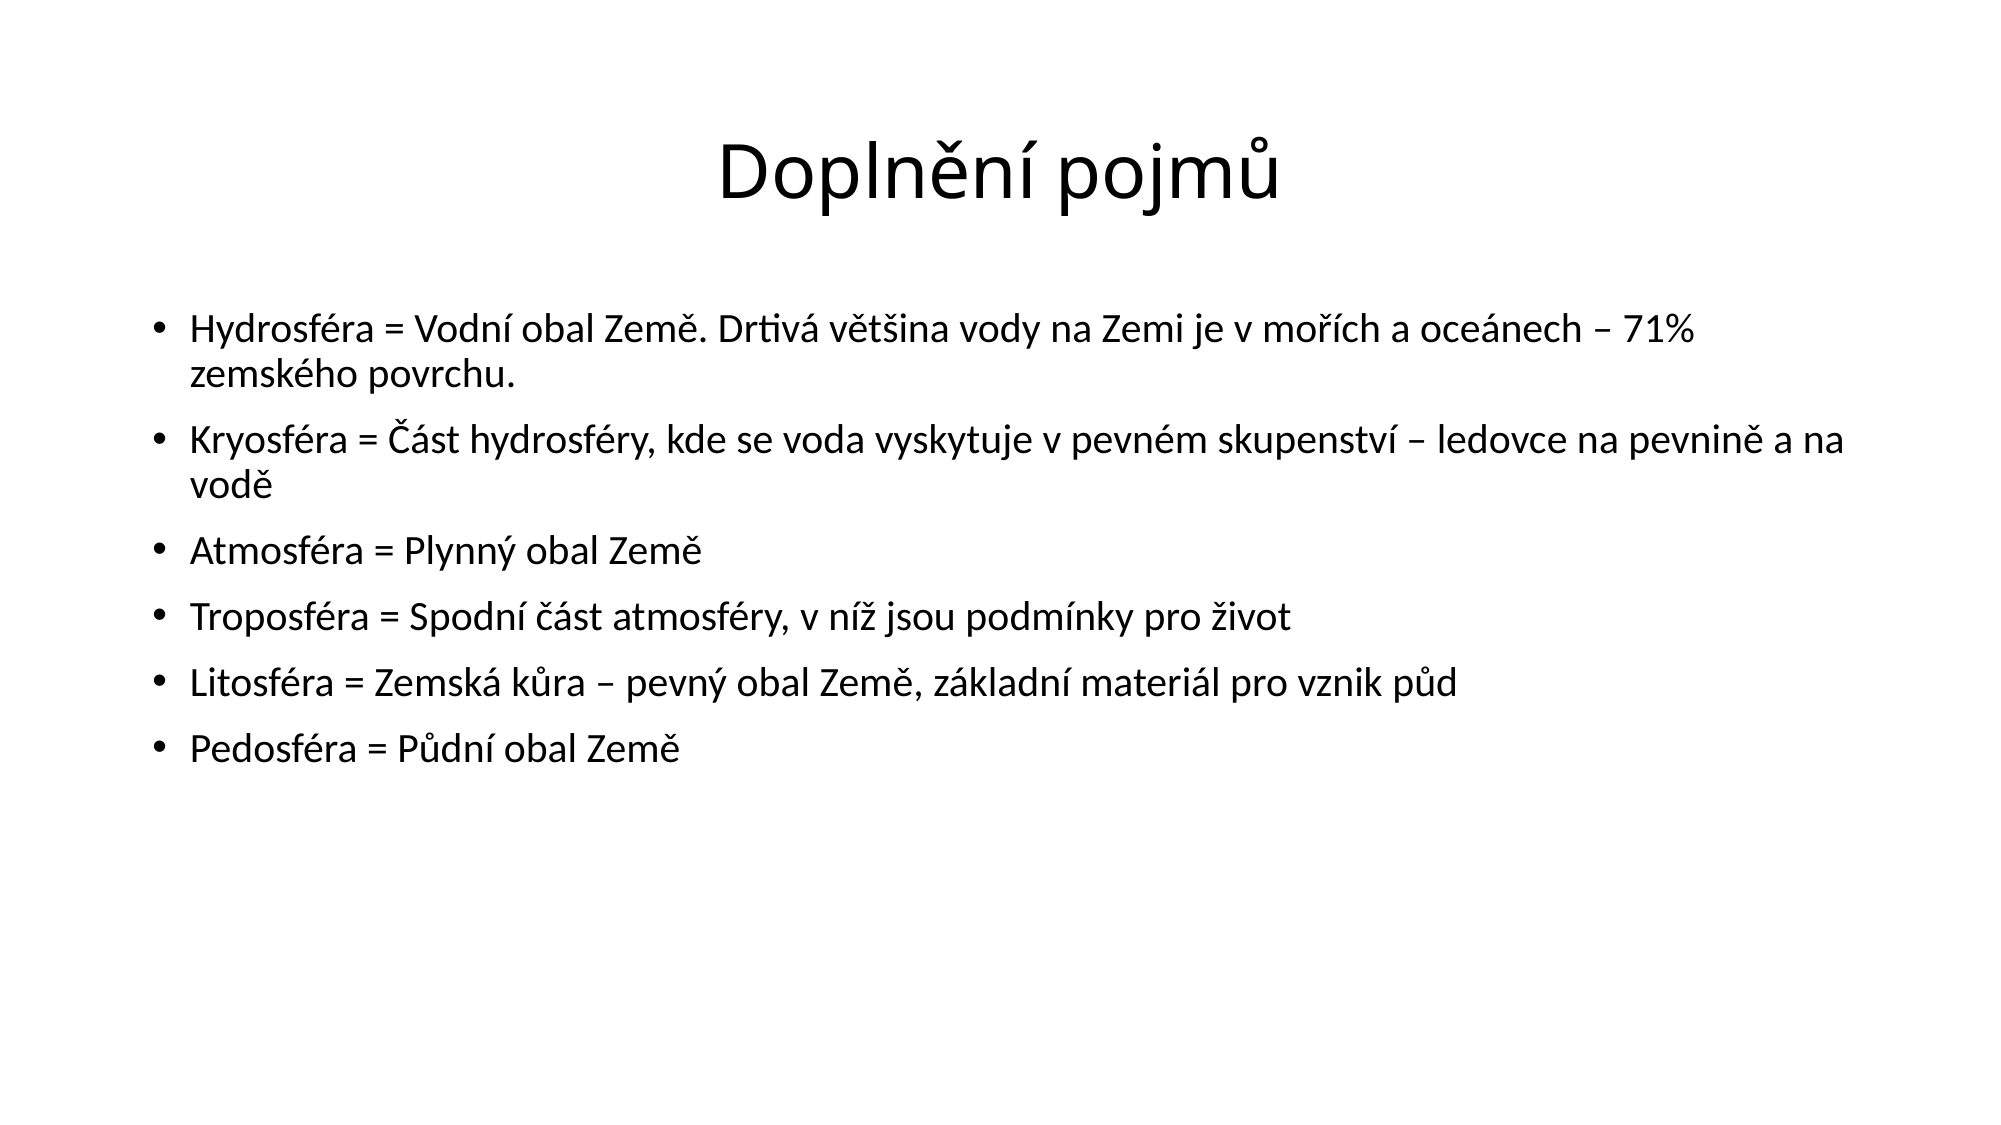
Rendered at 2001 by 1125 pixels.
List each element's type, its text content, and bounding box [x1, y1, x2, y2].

list Hydrosféra = Vodní obal Země. Drtivá většina vody na Zemi je v mořích a oceánech – 71% zemského povrchu. Kryosféra = Část hydrosféry, kde se voda vyskytuje v pevném skupenství – ledovce na pevnině a na vodě Atmosféra = Plynný obal Země Troposféra = Spodní část atmosféry, v níž jsou podmínky pro život Litosféra = Zemská kůra – pevný obal Země, základní materiál pro vznik půd Pedosféra = Půdní obal Země [137, 299, 1863, 1014]
title Doplnění pojmů [137, 59, 1863, 278]
